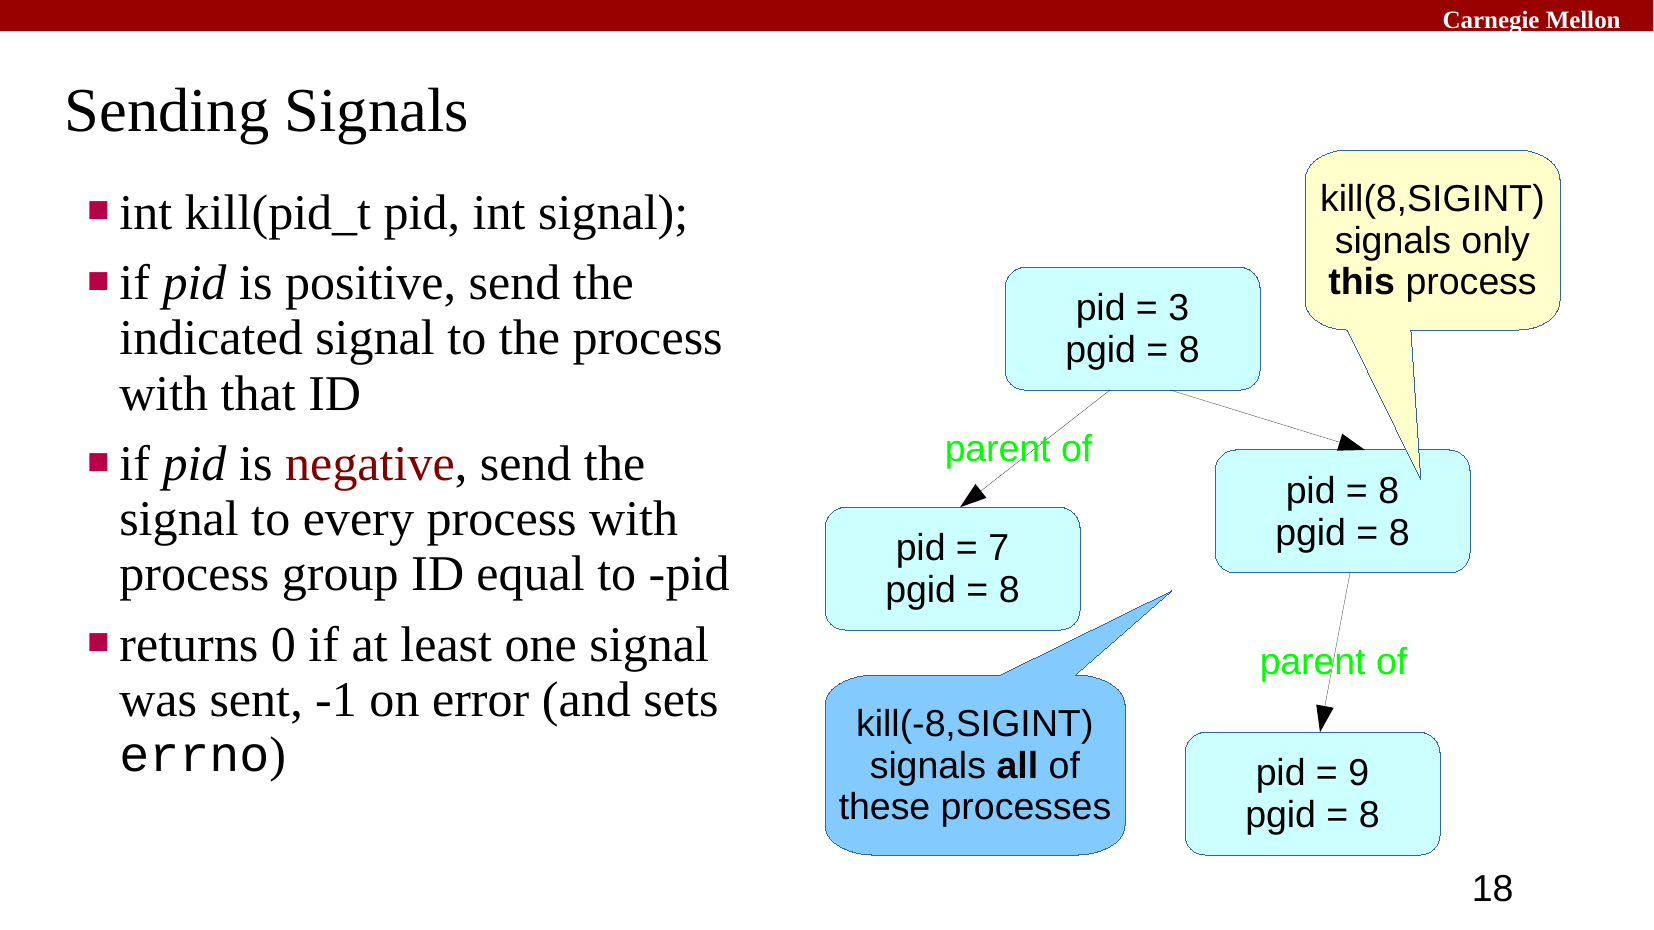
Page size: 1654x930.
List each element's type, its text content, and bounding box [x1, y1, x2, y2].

text_box kill(8,SIGINT) signals only this process [1305, 150, 1561, 480]
text_box pid = 3 pgid = 8 [1005, 267, 1261, 391]
text_box pid = 7 pgid = 8 [825, 507, 1081, 631]
text_box parent of [930, 419, 1126, 477]
text_box parent of [1245, 633, 1441, 691]
list int kill(pid_t pid, int signal); if pid is positive, send the indicated signal to the process with that ID if pid is negative, send the signal to every process with process group ID equal to -pid returns 0 if at least one signal was sent, -1 on error (and sets errno) [71, 184, 751, 859]
title Sending Signals [64, 58, 1576, 163]
text_box kill(-8,SIGINT) signals all of these processes [825, 590, 1172, 856]
text_box pid = 8 pgid = 8 [1215, 449, 1471, 573]
text_box pid = 9 pgid = 8 [1185, 732, 1441, 856]
